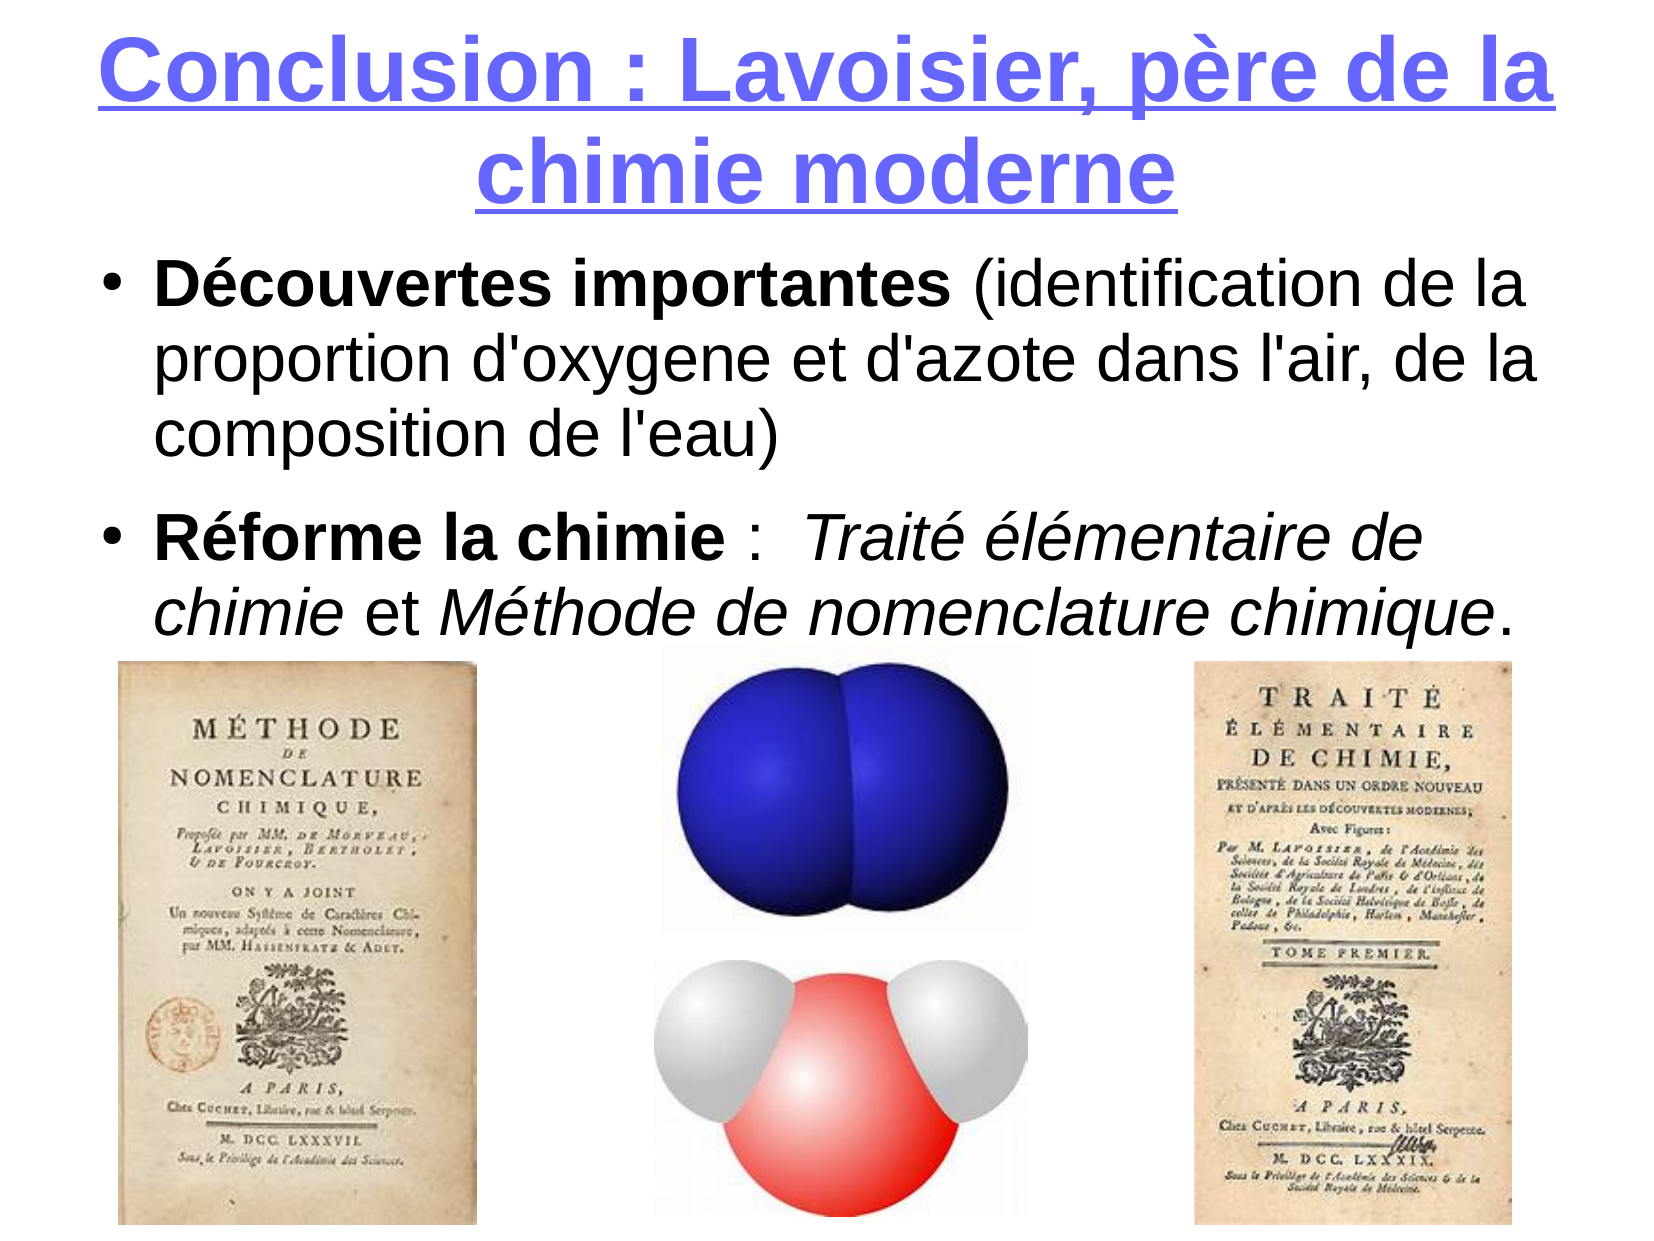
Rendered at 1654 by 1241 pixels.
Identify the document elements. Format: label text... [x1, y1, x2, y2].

list Découvertes importantes (identification de la proportion d'oxygene et d'azote dans l'air, de la composition de l'eau) Réforme la chimie : Traité élémentaire de chimie et Méthode de nomenclature chimique. [82, 246, 1571, 650]
picture [654, 960, 1028, 1217]
picture [661, 646, 1025, 934]
title Conclusion : Lavoisier, père de la chimie moderne [82, 17, 1571, 225]
picture [1194, 661, 1512, 1225]
picture [118, 661, 477, 1225]
